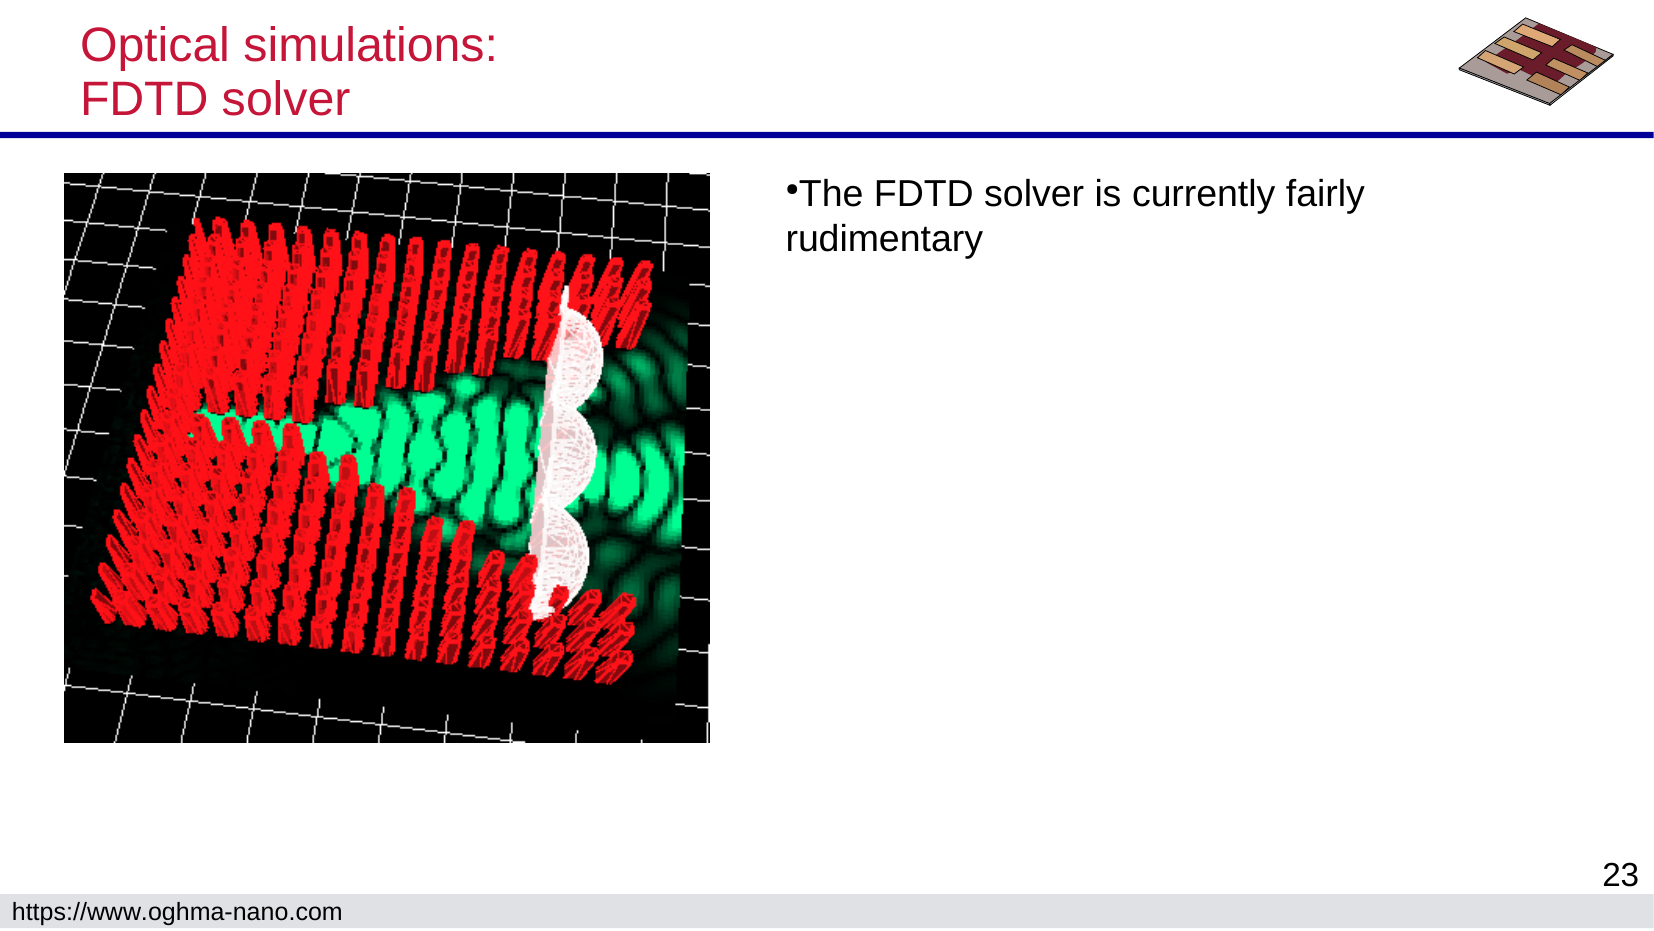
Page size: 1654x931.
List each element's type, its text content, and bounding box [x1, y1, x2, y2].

title Optical simulations: FDTD solver [65, 9, 1430, 134]
text_box <number> [1587, 845, 1654, 904]
picture [64, 173, 710, 743]
text_box The FDTD solver is currently fairly rudimentary [770, 161, 1514, 561]
